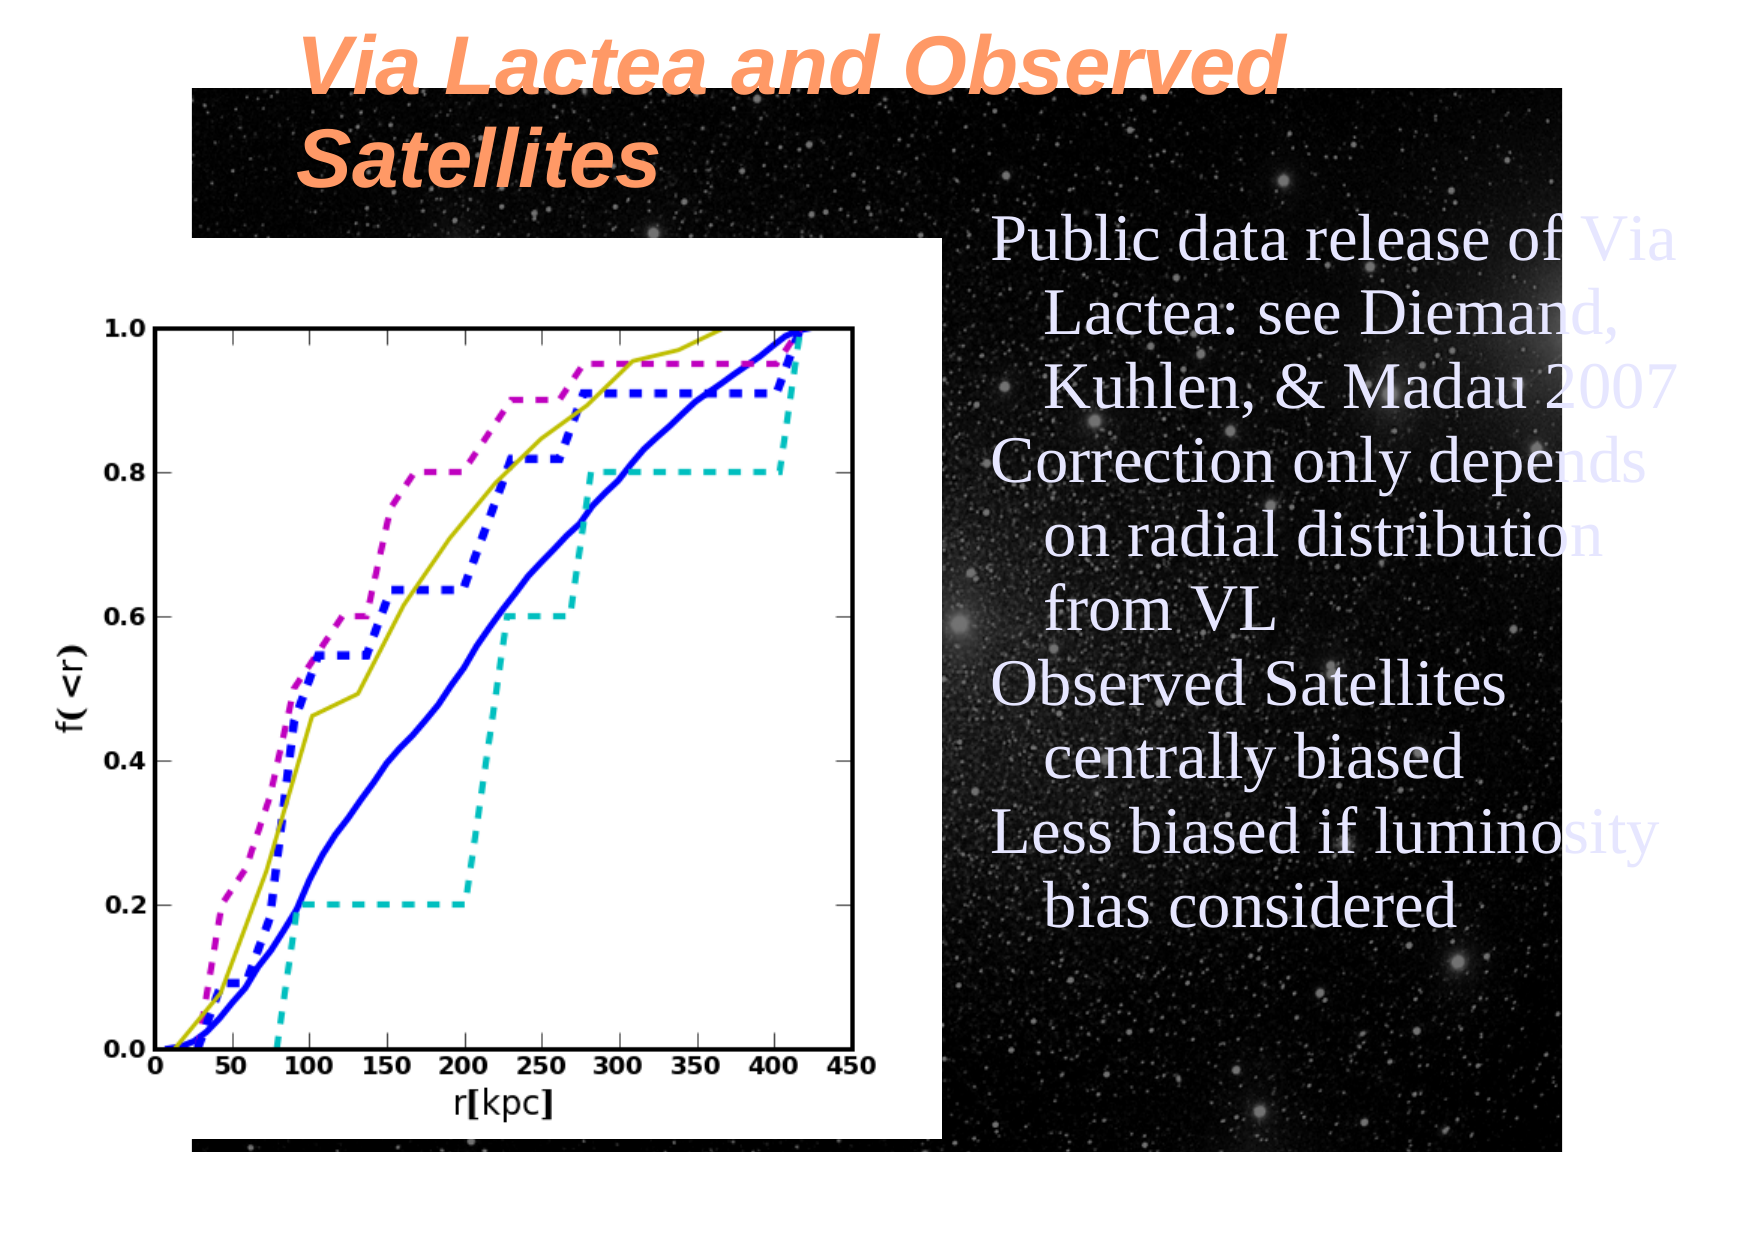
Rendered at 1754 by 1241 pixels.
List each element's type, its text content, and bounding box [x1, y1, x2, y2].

picture [41, 88, 973, 1152]
title Via Lactea and Observed Satellites [296, 19, 1467, 206]
picture [1467, 88, 1563, 201]
list Tollerud et al. 2008 [32, 1086, 408, 1162]
list Public data release of Via Lactea: see Diemand, Kuhlen, & Madau 2007 Correction only depends on radial distribution from VL Observed Satellites centrally biased Less biased if luminosity bias considered [973, 201, 1730, 1209]
